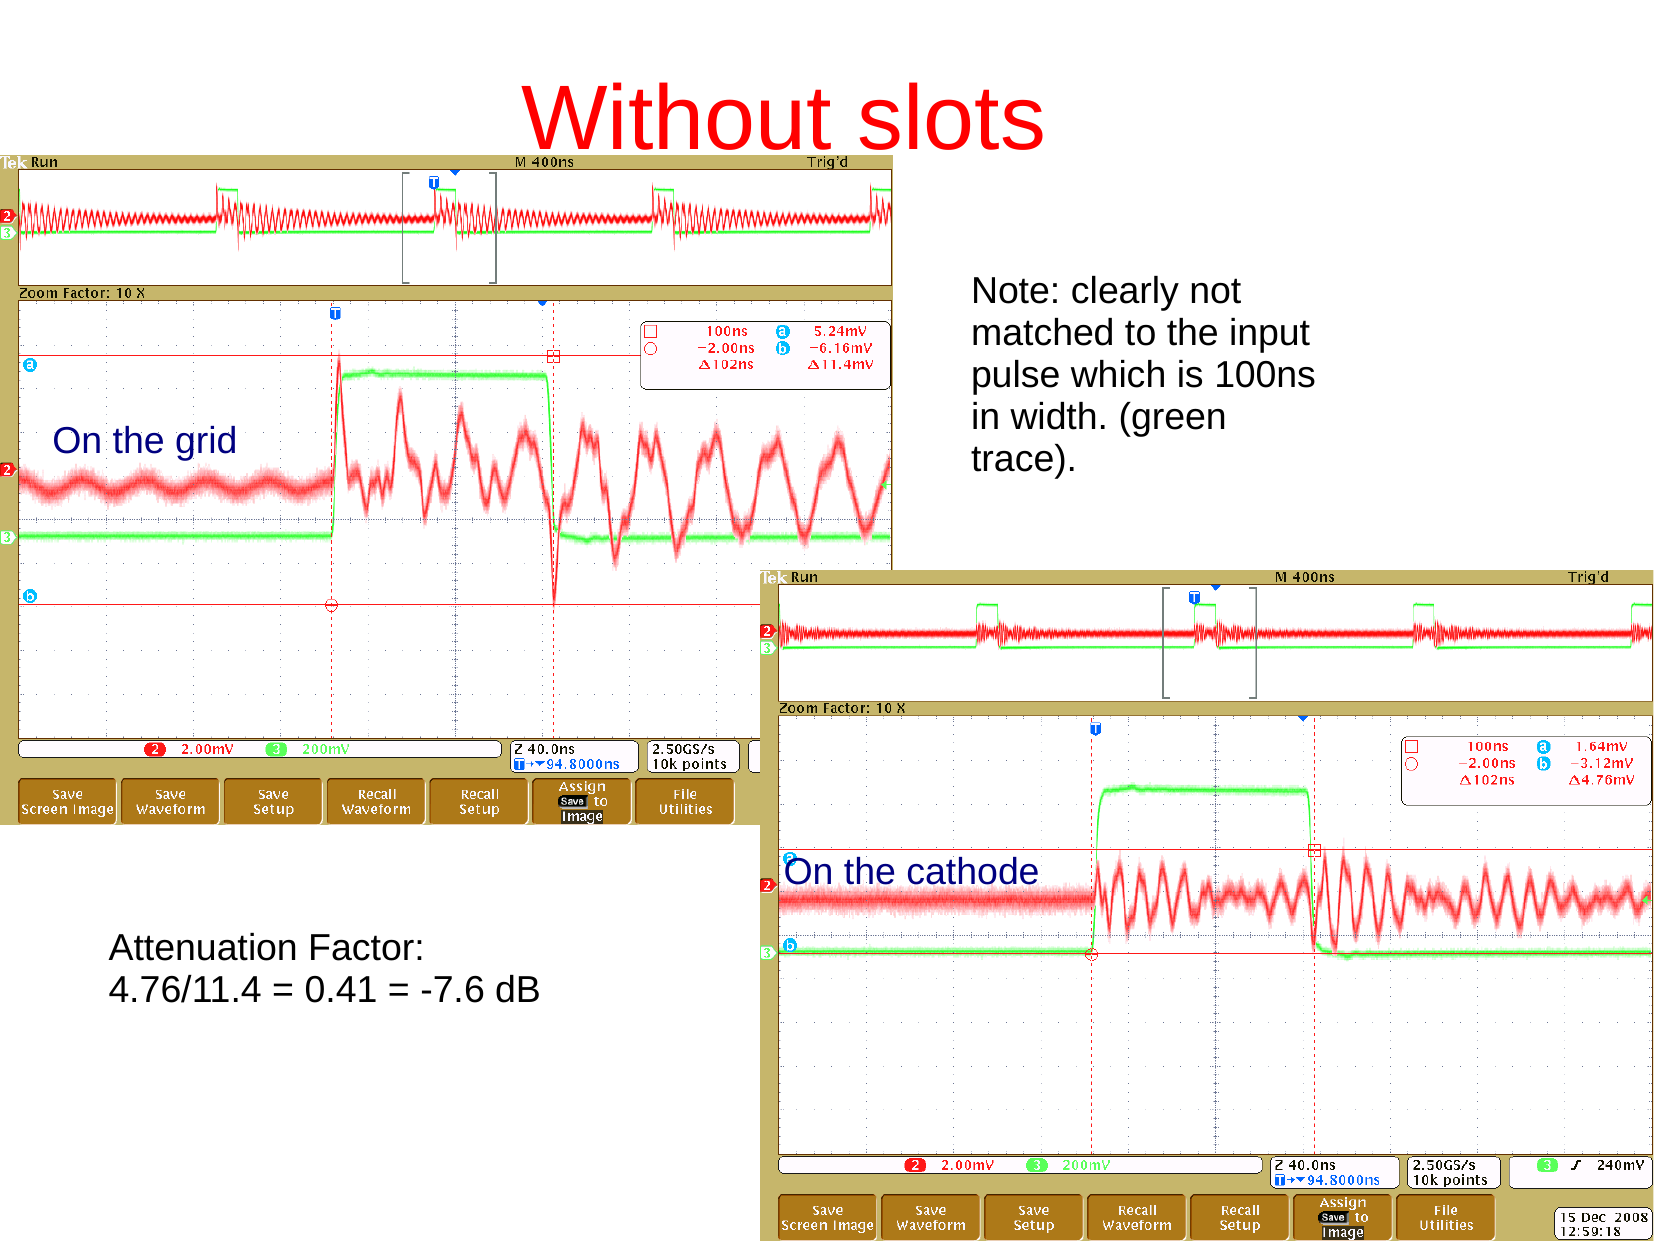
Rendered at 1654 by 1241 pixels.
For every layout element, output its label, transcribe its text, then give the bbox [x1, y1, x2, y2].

text_box On the cathode [768, 843, 1088, 901]
text_box Attenuation Factor: 4.76/11.4 = 0.41 = -7.6 dB [93, 918, 619, 1018]
title Without slots [39, 21, 1528, 215]
text_box Note: clearly not matched to the input pulse which is 100ns in width. (green trace). [956, 262, 1332, 488]
text_box On the grid [37, 412, 301, 470]
picture [0, 155, 1654, 1241]
